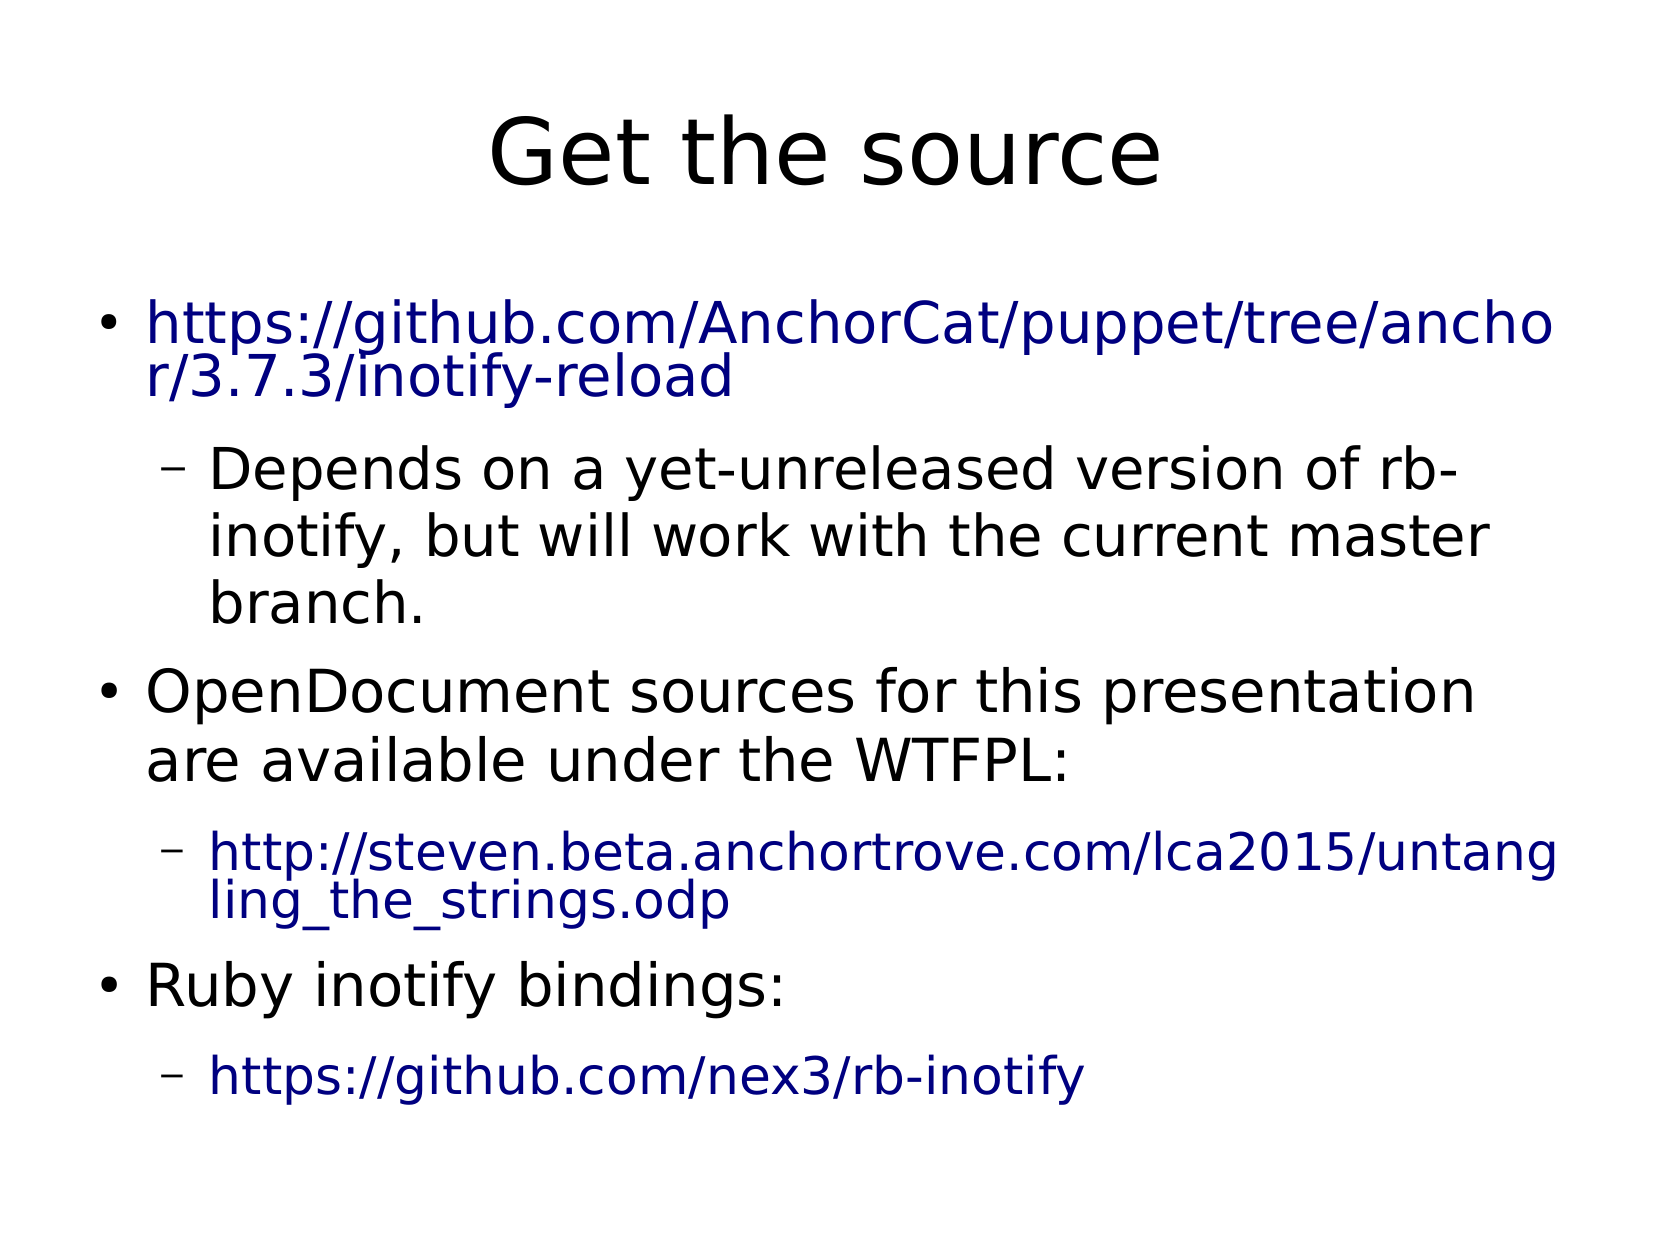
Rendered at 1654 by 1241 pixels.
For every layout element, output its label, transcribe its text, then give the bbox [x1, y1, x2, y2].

title Get the source [82, 49, 1571, 257]
list https://github.com/AnchorCat/puppet/tree/anchor/3.7.3/inotify-reload Depends on a yet-unreleased version of rb-inotify, but will work with the current master branch. OpenDocument sources for this presentation are available under the WTFPL: http://steven.beta.anchortrove.com/lca2015/untangling_the_strings.odp Ruby inotify bindings: https://github.com/nex3/rb-inotify [82, 290, 1571, 1010]
